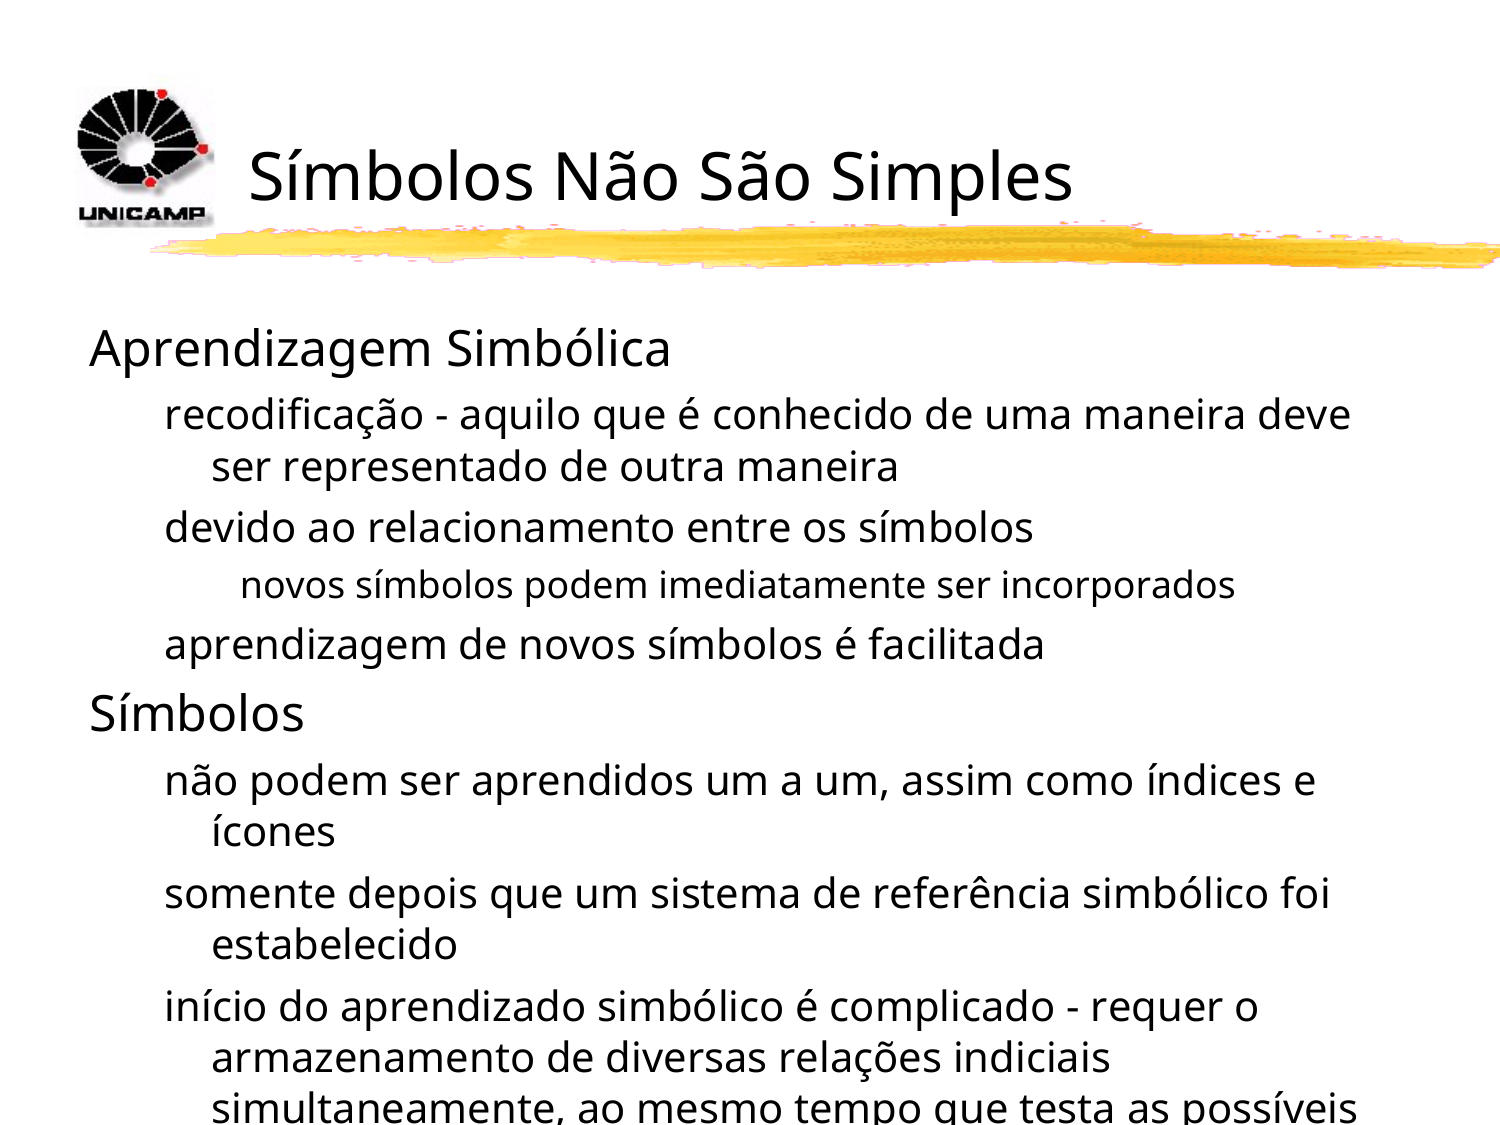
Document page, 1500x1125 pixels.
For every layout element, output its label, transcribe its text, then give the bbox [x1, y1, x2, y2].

title Símbolos Não São Simples [233, 37, 1434, 225]
list Aprendizagem Simbólica recodificação - aquilo que é conhecido de uma maneira deve ser representado de outra maneira devido ao relacionamento entre os símbolos novos símbolos podem imediatamente ser incorporados aprendizagem de novos símbolos é facilitada Símbolos não podem ser aprendidos um a um, assim como índices e ícones somente depois que um sistema de referência simbólico foi estabelecido início do aprendizado simbólico é complicado - requer o armazenamento de diversas relações indiciais simultaneamente, ao mesmo tempo que testa as possíveis combinações [74, 309, 1417, 1098]
picture [75, 74, 1500, 279]
